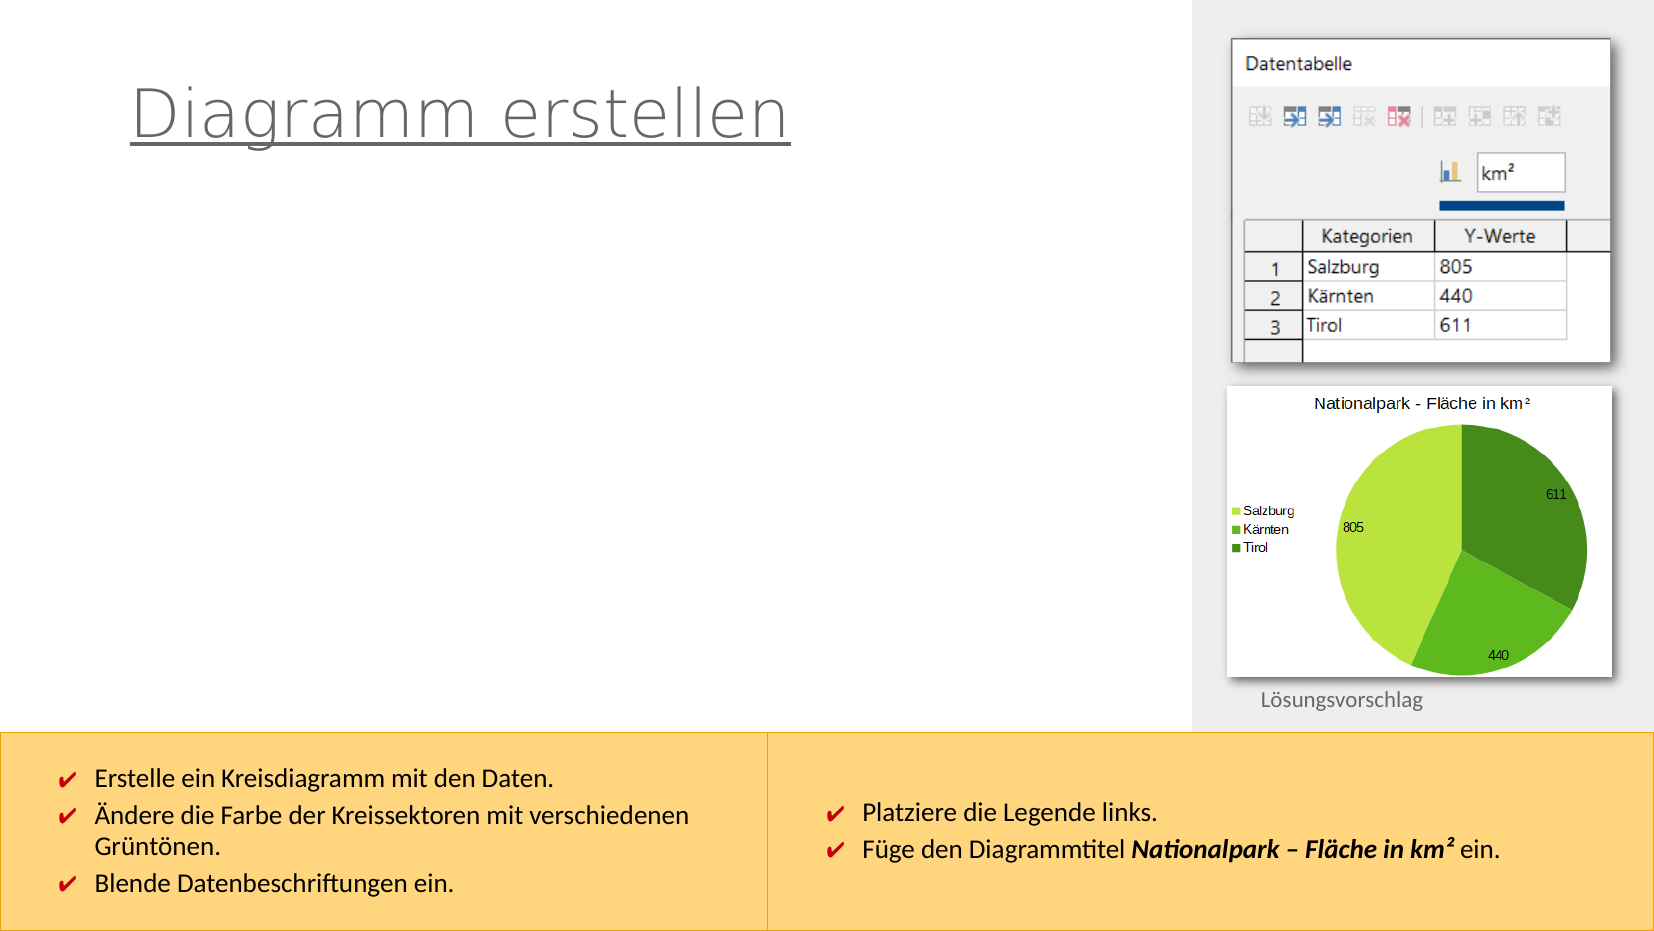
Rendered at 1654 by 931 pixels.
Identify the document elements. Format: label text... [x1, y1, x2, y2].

text_box [1192, 0, 1654, 732]
picture [1216, 23, 1637, 695]
title Diagramm erstellen [129, 37, 1216, 193]
text_box Erstelle ein Kreisdiagramm mit den Daten. Ändere die Farbe der Kreissektoren mit verschiedenen Grüntönen. Blende Datenbeschriftungen ein. [0, 732, 767, 931]
text_box Platziere die Legende links. Füge den Diagrammtitel Nationalpark – Fläche in km² ein. [767, 732, 1654, 931]
text_box Lösungsvorschlag [1246, 679, 1542, 721]
